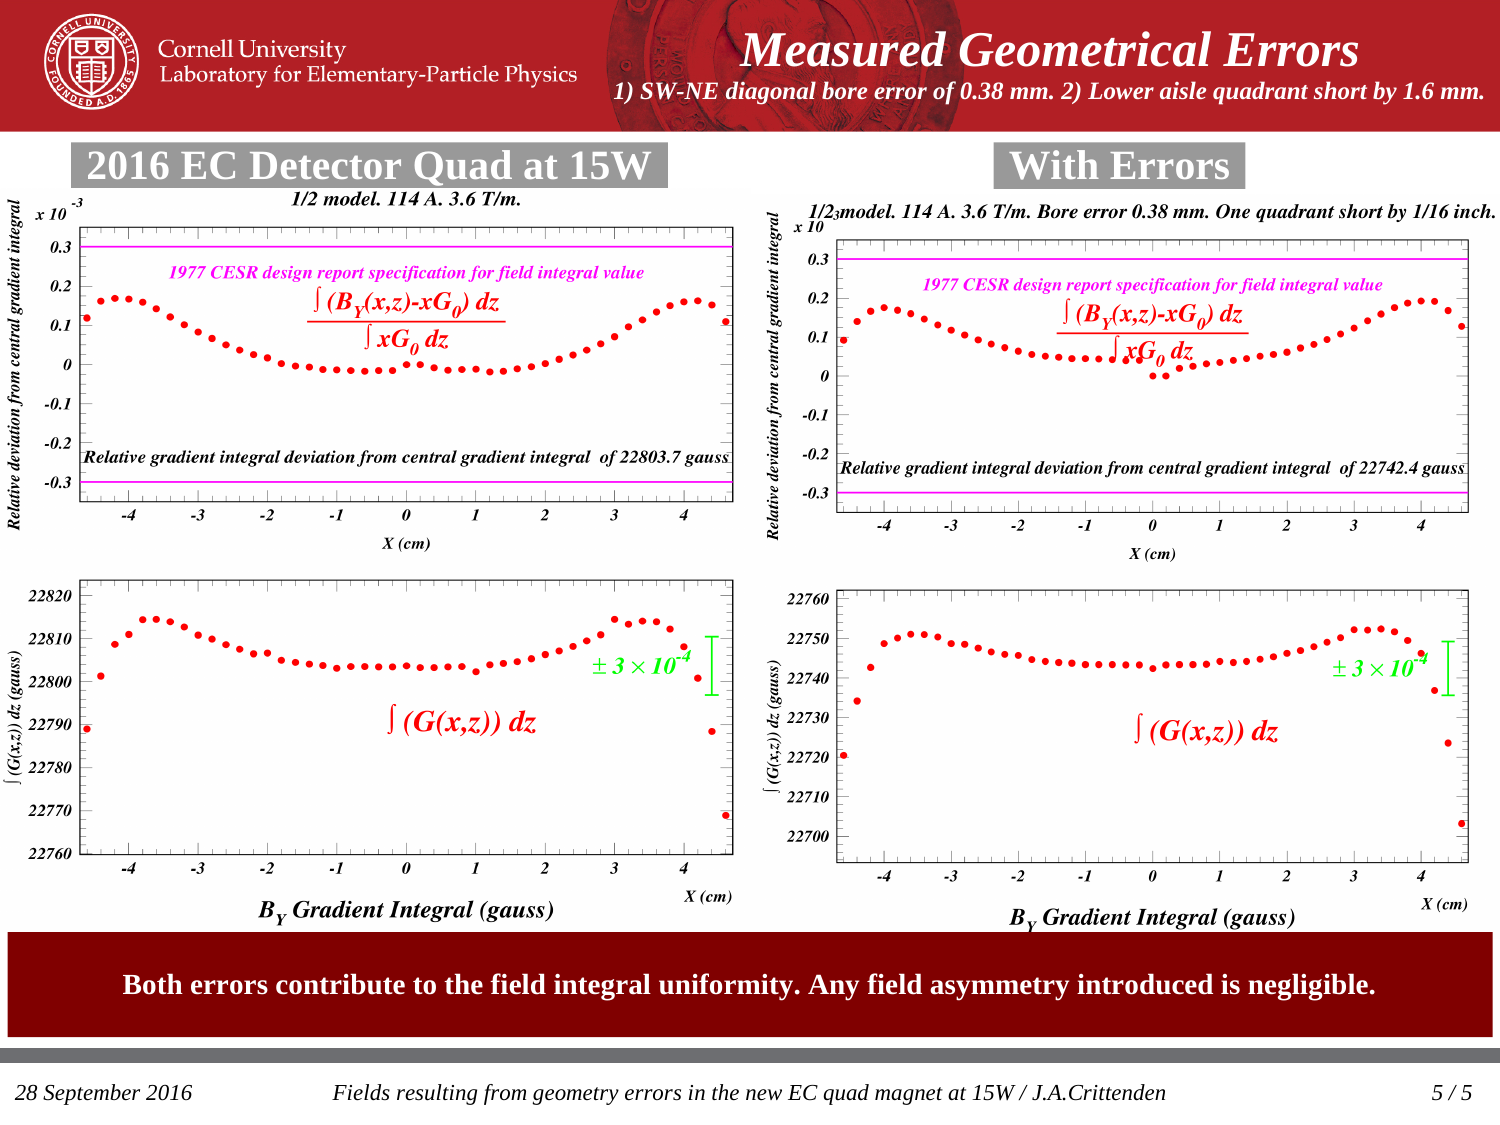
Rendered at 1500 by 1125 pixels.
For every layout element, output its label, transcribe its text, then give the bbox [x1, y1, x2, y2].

title Measured Geometrical Errors 1) SW-NE diagonal bore error of 0.38 mm. 2) Lower aisle quadrant short by 1.6 mm. [600, 7, 1500, 121]
text_box Both errors contribute to the field integral uniformity. Any field asymmetry introduced is negligible. [7, 932, 1493, 1038]
picture [0, 0, 1500, 132]
text_box With Errors [993, 142, 1246, 189]
picture [0, 188, 1500, 939]
text_box 2016 EC Detector Quad at 15W [71, 142, 668, 188]
